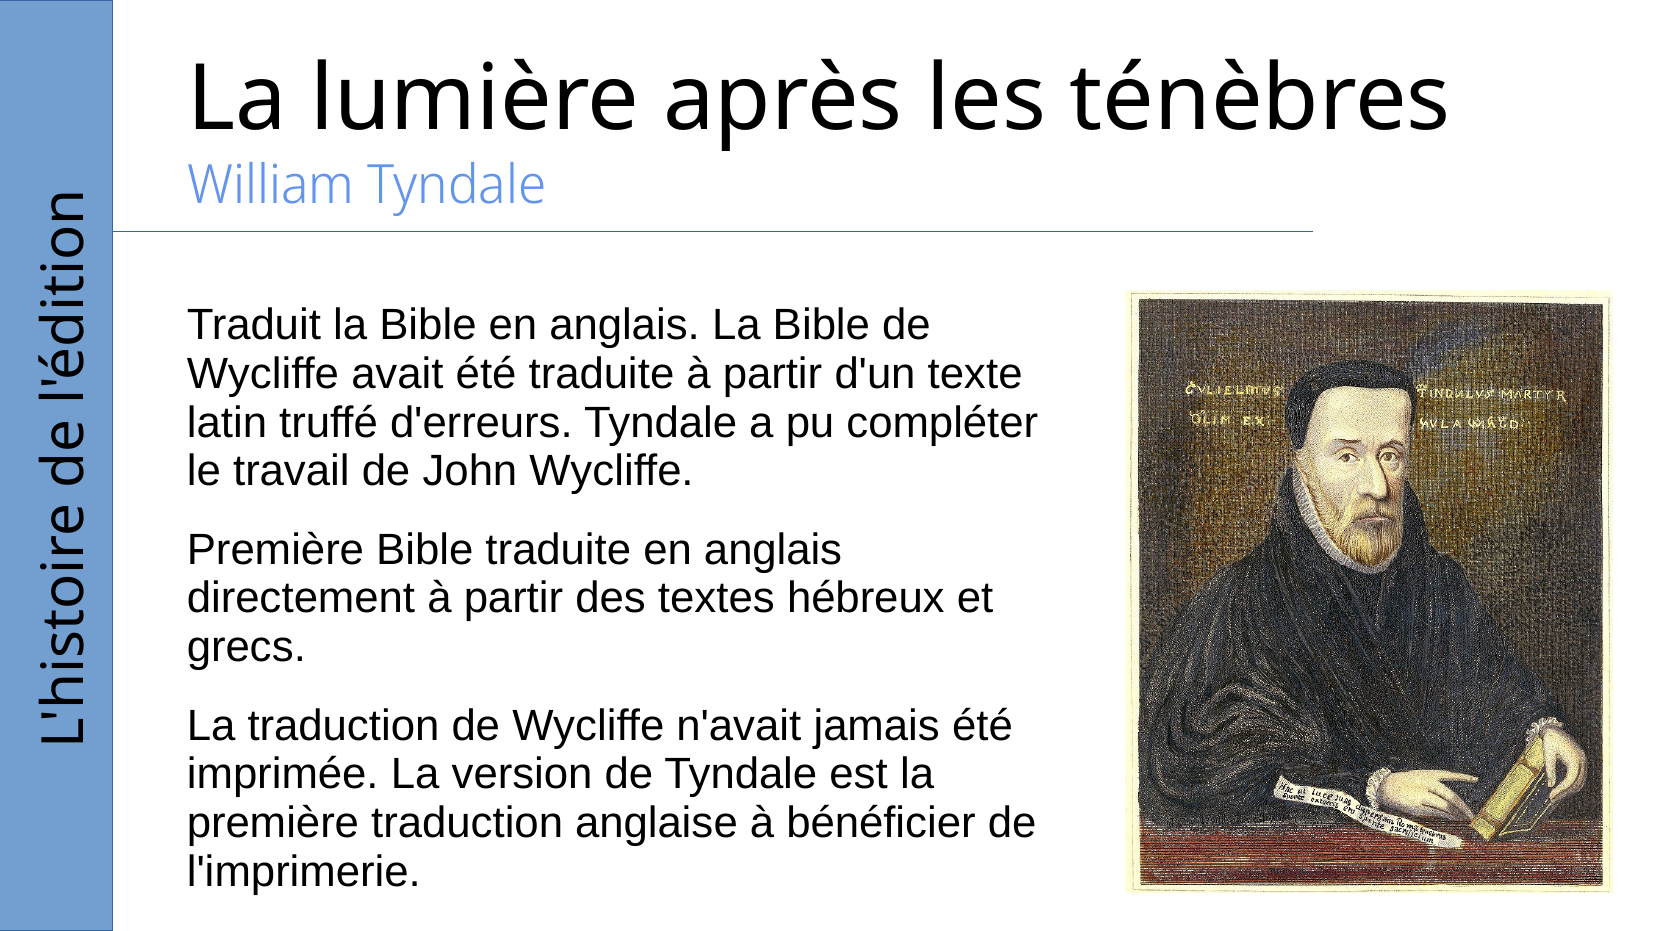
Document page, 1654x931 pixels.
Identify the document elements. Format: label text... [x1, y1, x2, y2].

title La lumière après les ténèbres [187, 33, 1571, 125]
title William Tyndale [187, 125, 1571, 239]
text_box Traduit la Bible en anglais. La Bible de Wycliffe avait été traduite à partir d'un texte latin truffé d'erreurs. Tyndale a pu compléter le travail de John Wycliffe. Première Bible traduite en anglais directement à partir des textes hébreux et grecs. La traduction de Wycliffe n'avait jamais été imprimée. La version de Tyndale est la première traduction anglaise à bénéficier de l'imprimerie. [186, 300, 1051, 931]
picture [1125, 290, 1613, 893]
text_box L'histoire de l'édition [13, 37, 105, 901]
text_box [0, 0, 113, 931]
